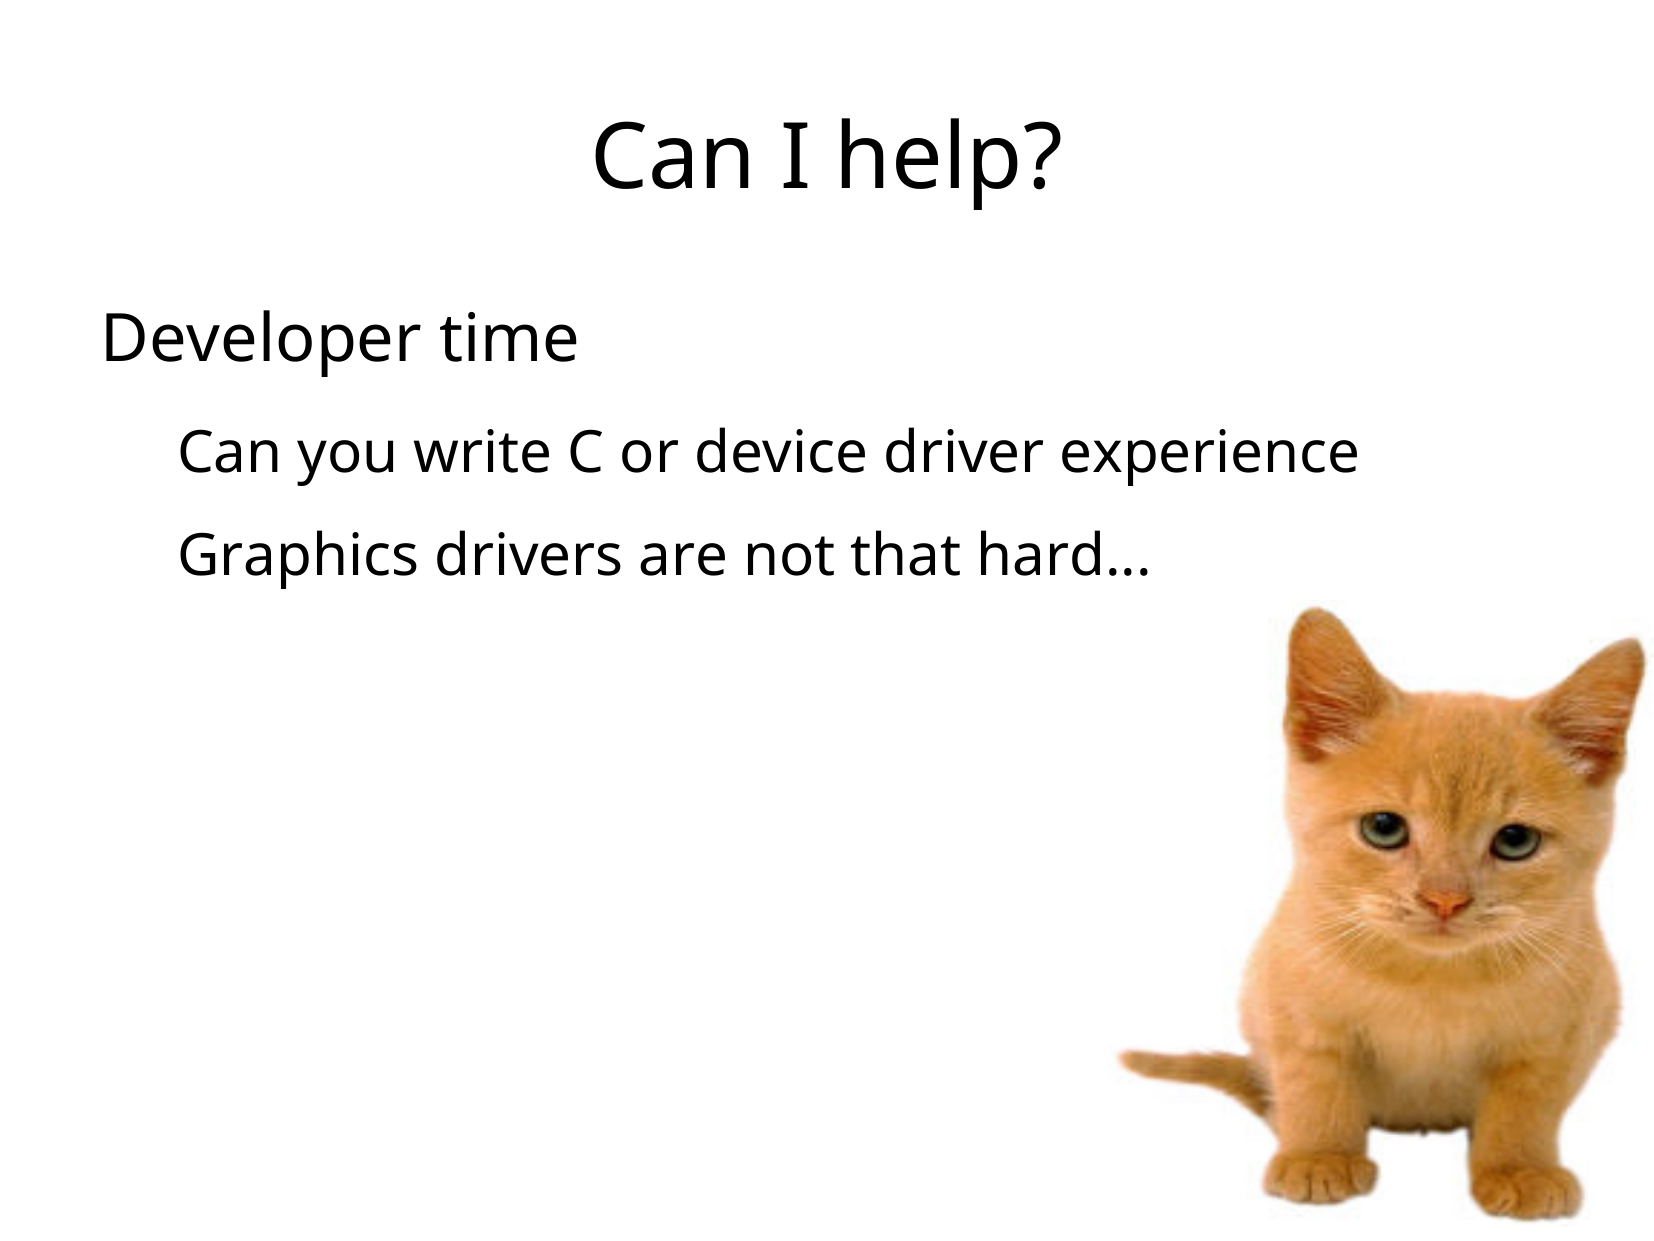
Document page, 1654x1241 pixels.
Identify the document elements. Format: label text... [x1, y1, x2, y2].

list Developer time Can you write C or device driver experience Graphics drivers are not that hard... [82, 290, 1571, 1109]
picture [1109, 600, 1654, 1227]
title Can I help? [82, 49, 1571, 257]
